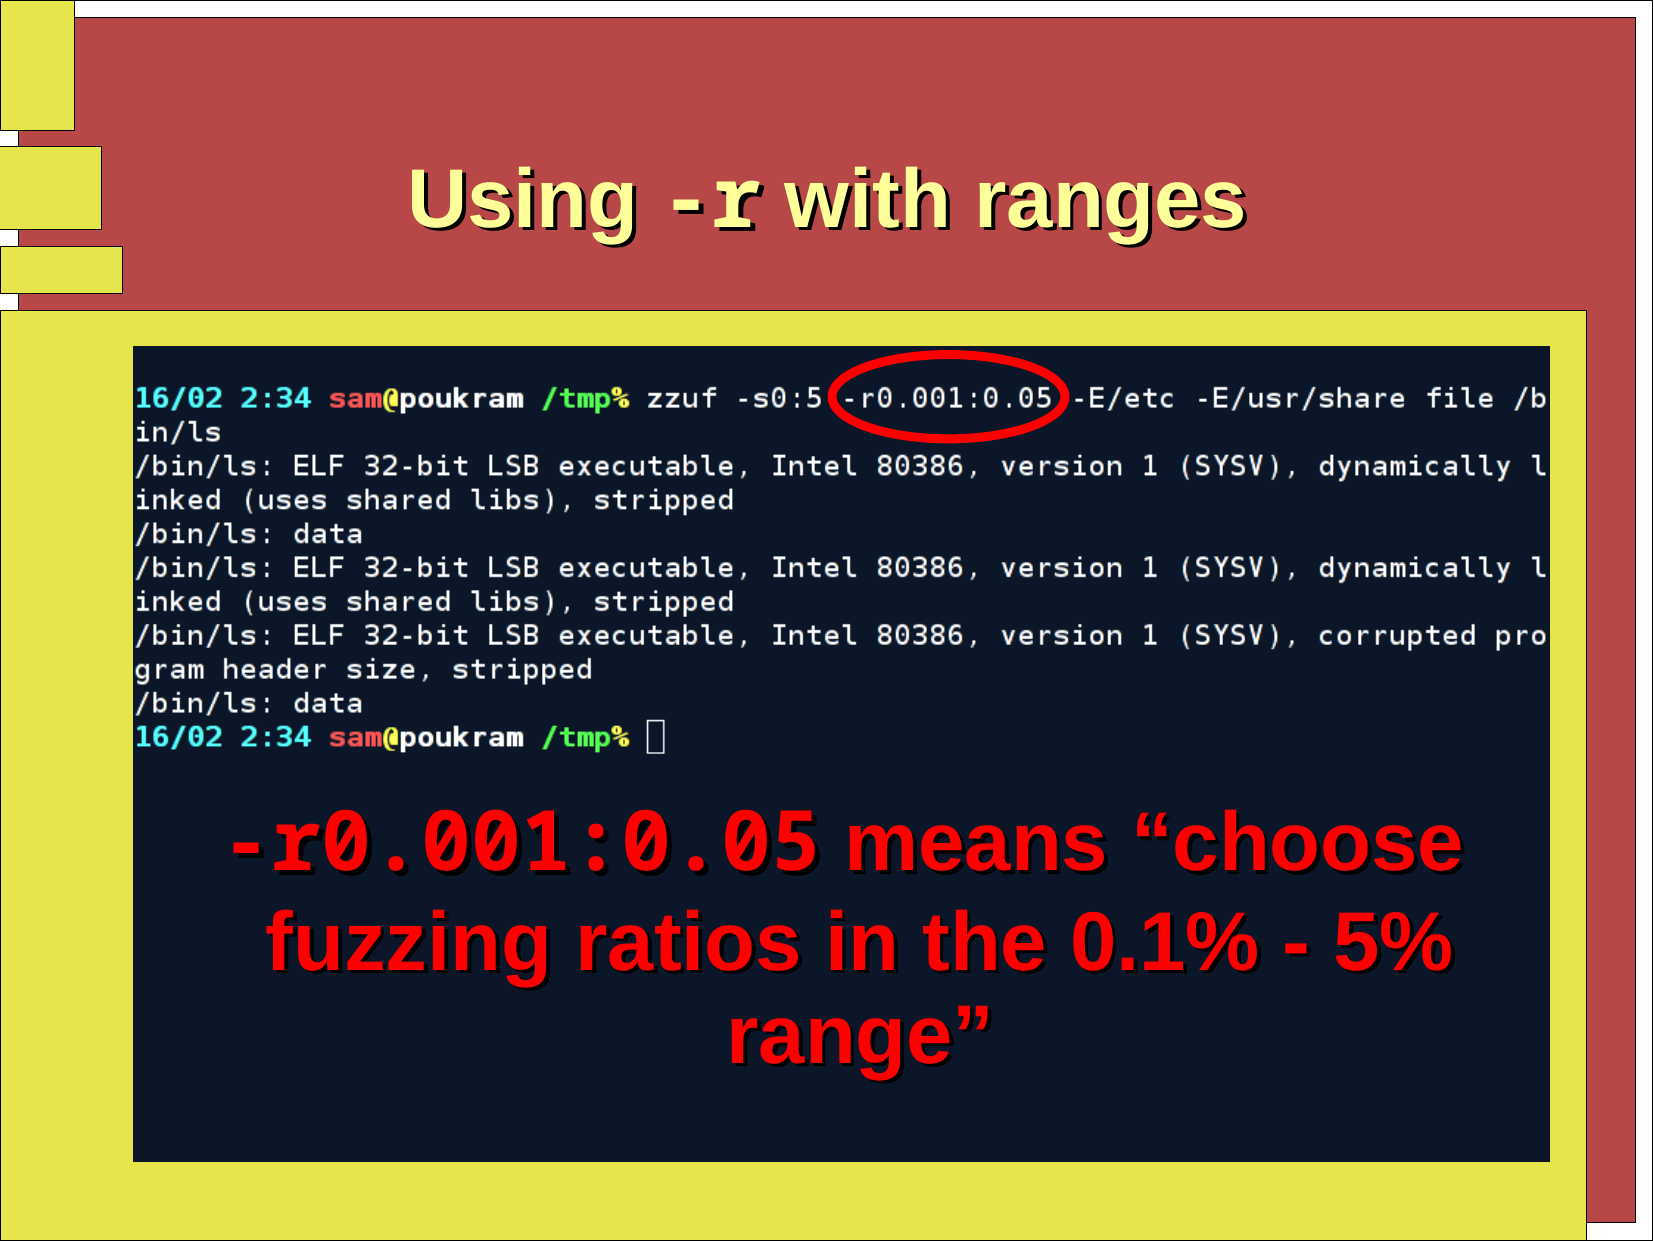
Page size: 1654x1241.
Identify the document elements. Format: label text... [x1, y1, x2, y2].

title Using -r with ranges [121, 91, 1534, 299]
title -r0.001:0.05 means “choose fuzzing ratios in the 0.1% - 5% range” [152, 785, 1534, 1077]
picture [133, 346, 1550, 1162]
